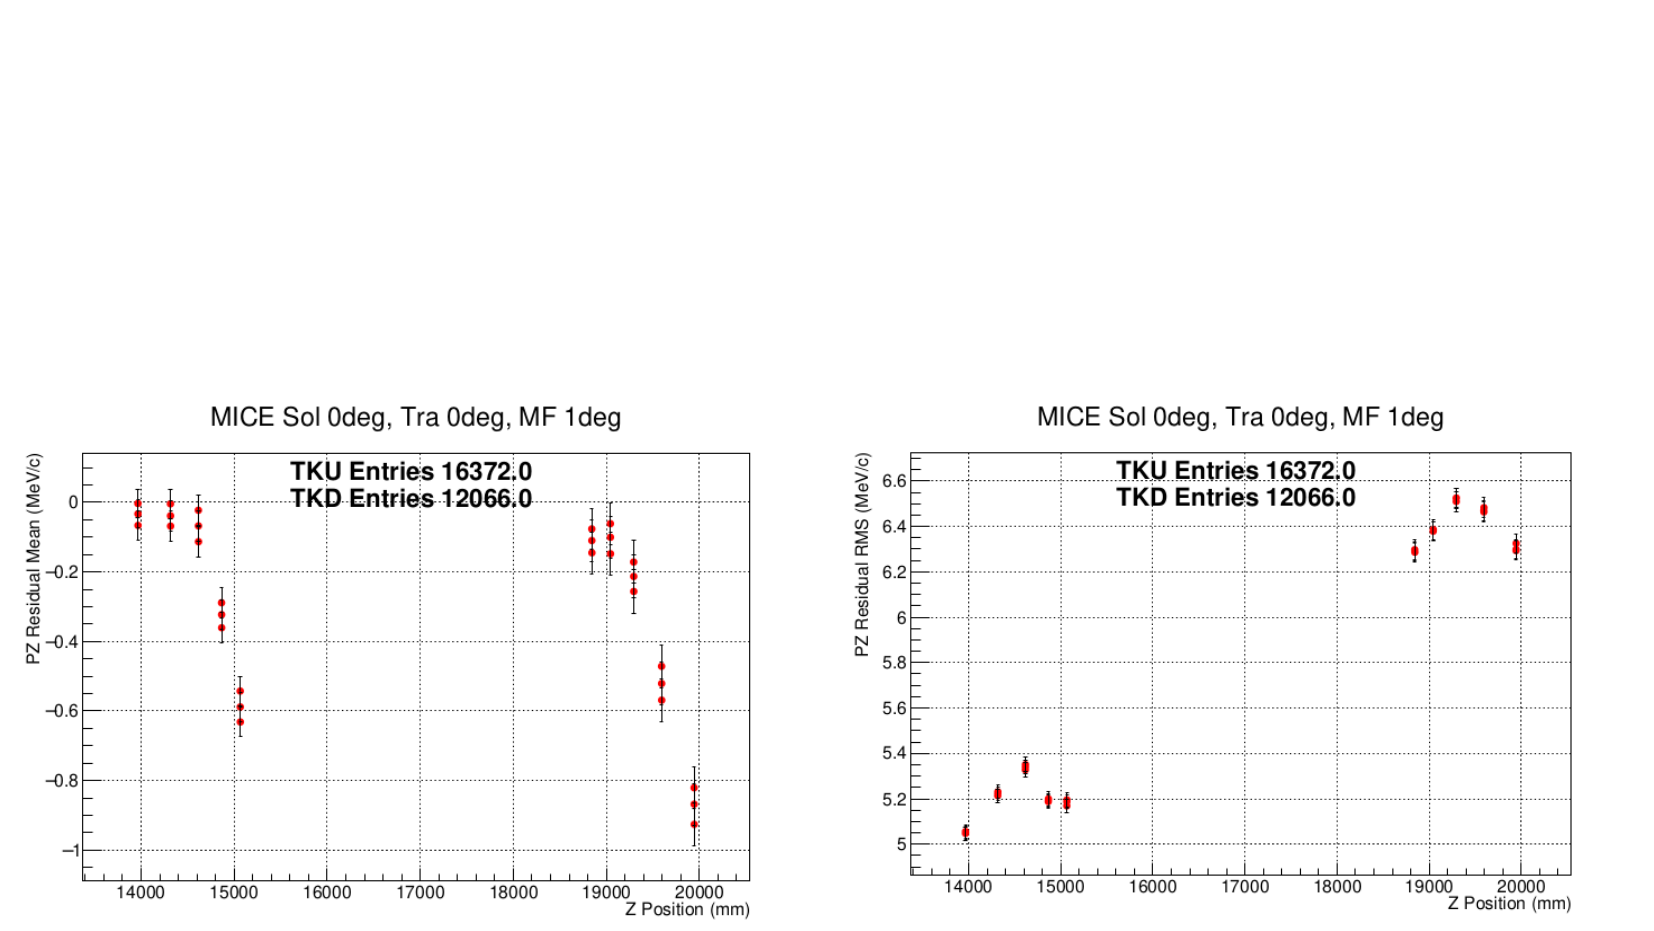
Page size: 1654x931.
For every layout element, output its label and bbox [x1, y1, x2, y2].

picture [0, 401, 1654, 931]
